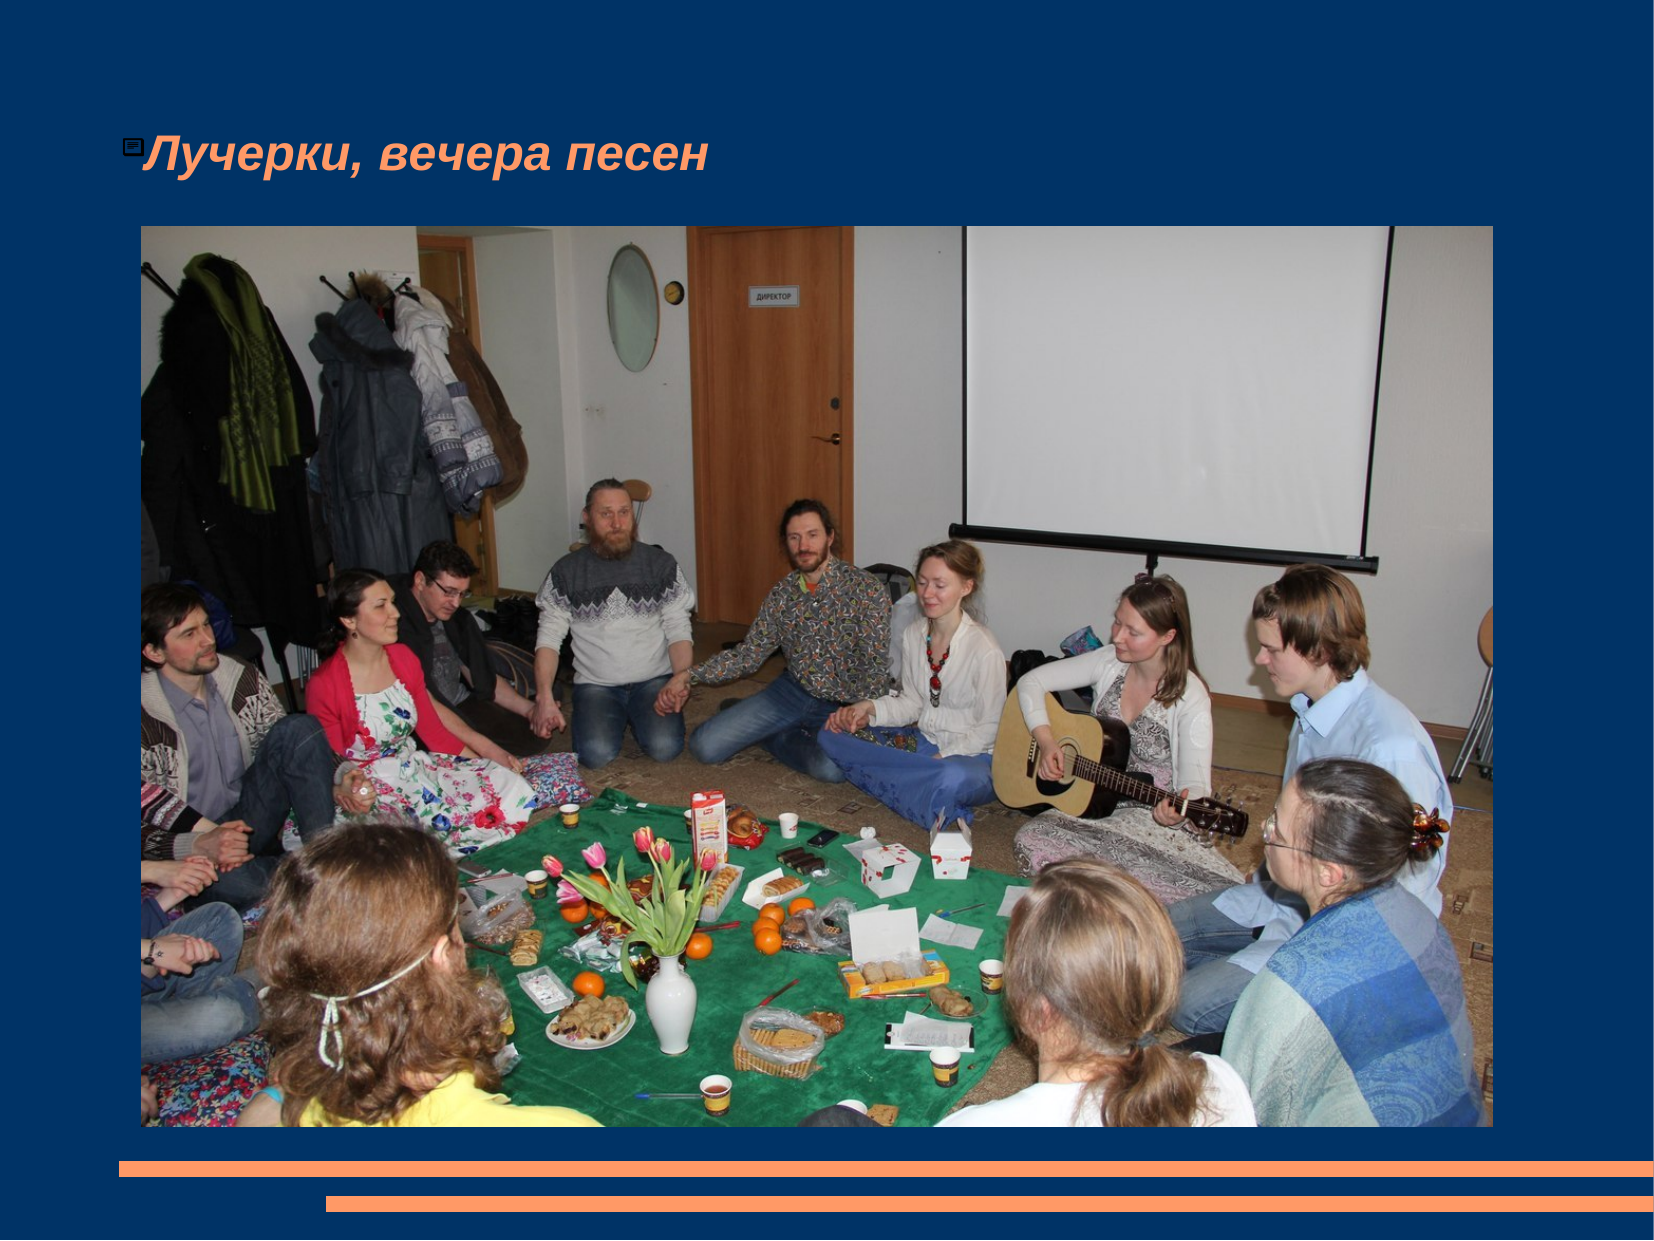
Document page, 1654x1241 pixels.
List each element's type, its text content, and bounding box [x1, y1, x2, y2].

title Лучерки, вечера песен [121, 46, 1534, 254]
picture [141, 226, 1493, 1127]
